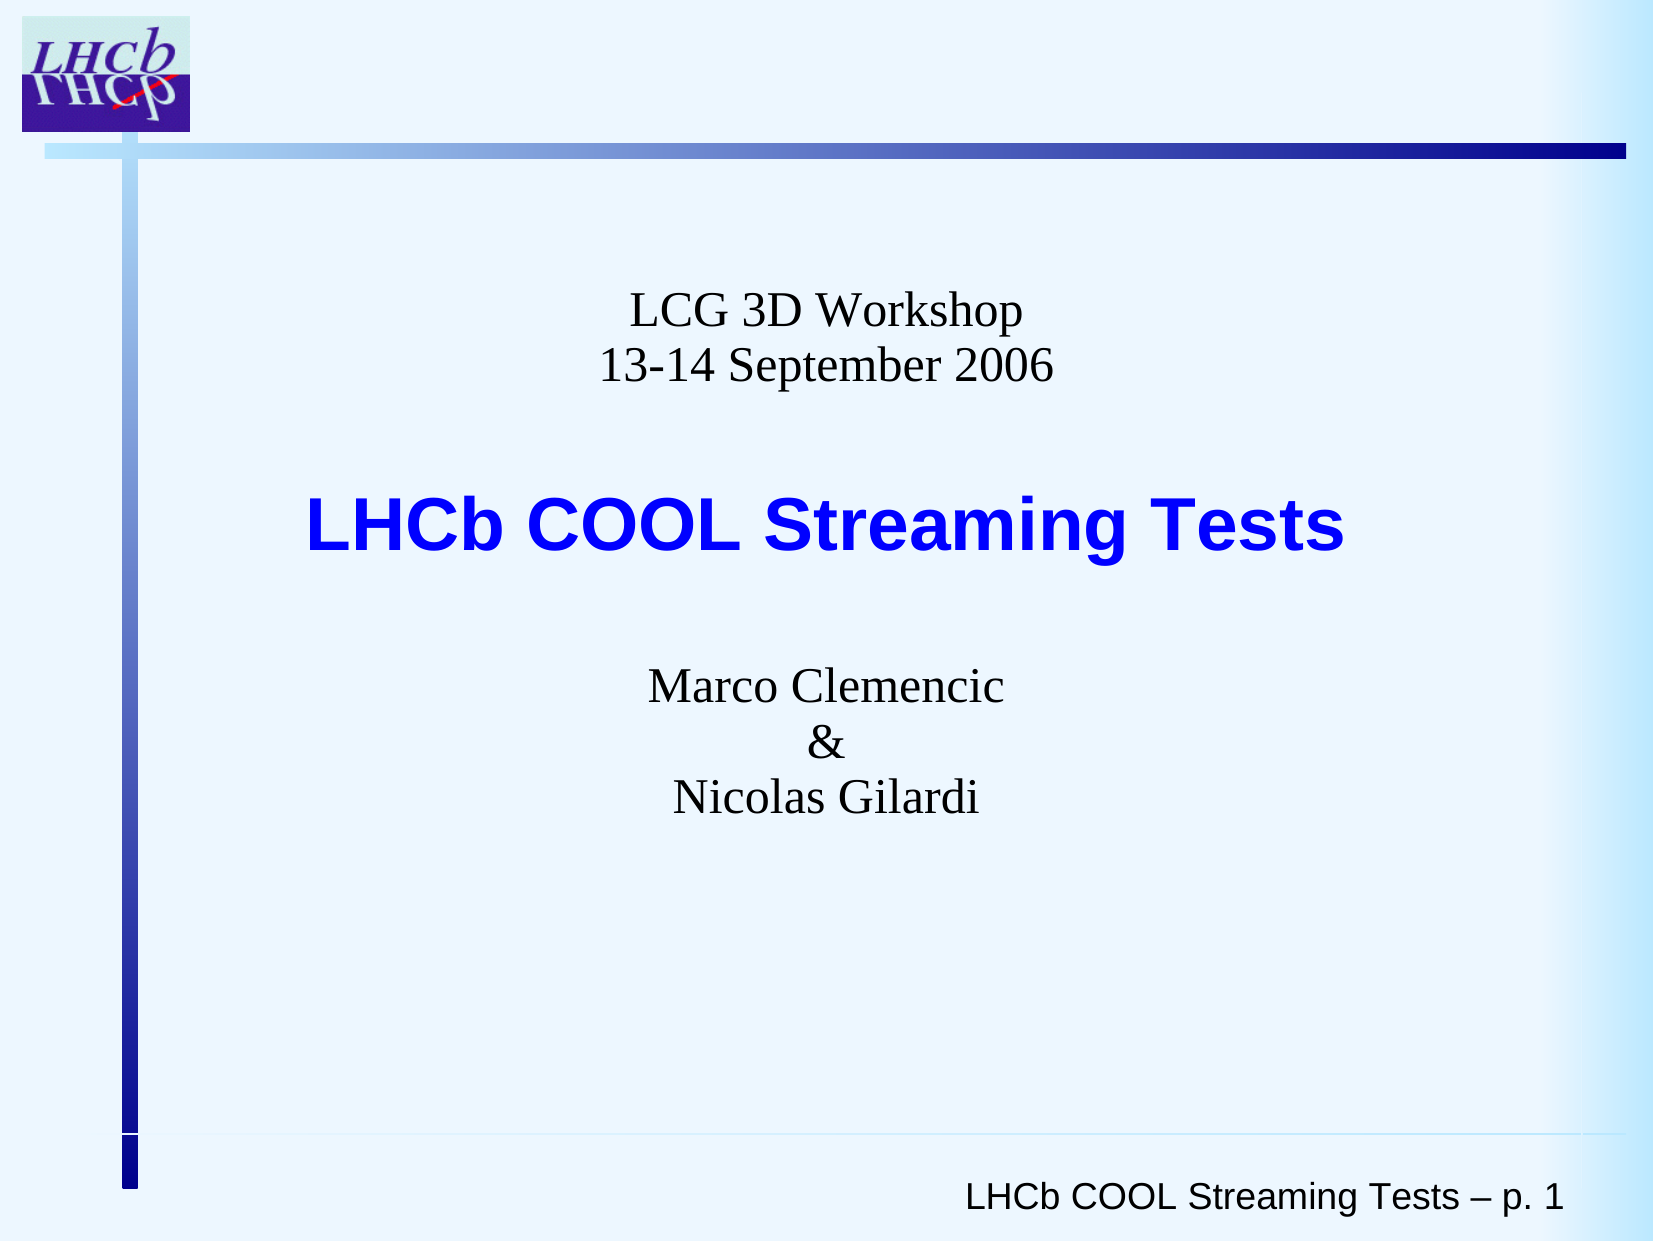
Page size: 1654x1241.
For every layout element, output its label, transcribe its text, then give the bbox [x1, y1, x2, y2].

picture [22, 16, 190, 132]
text_box LHCb COOL Streaming Tests [305, 482, 1348, 580]
text_box LCG 3D Workshop 13-14 September 2006 [598, 281, 1055, 403]
text_box Marco Clemencic & Nicolas Gilardi [647, 658, 1006, 840]
